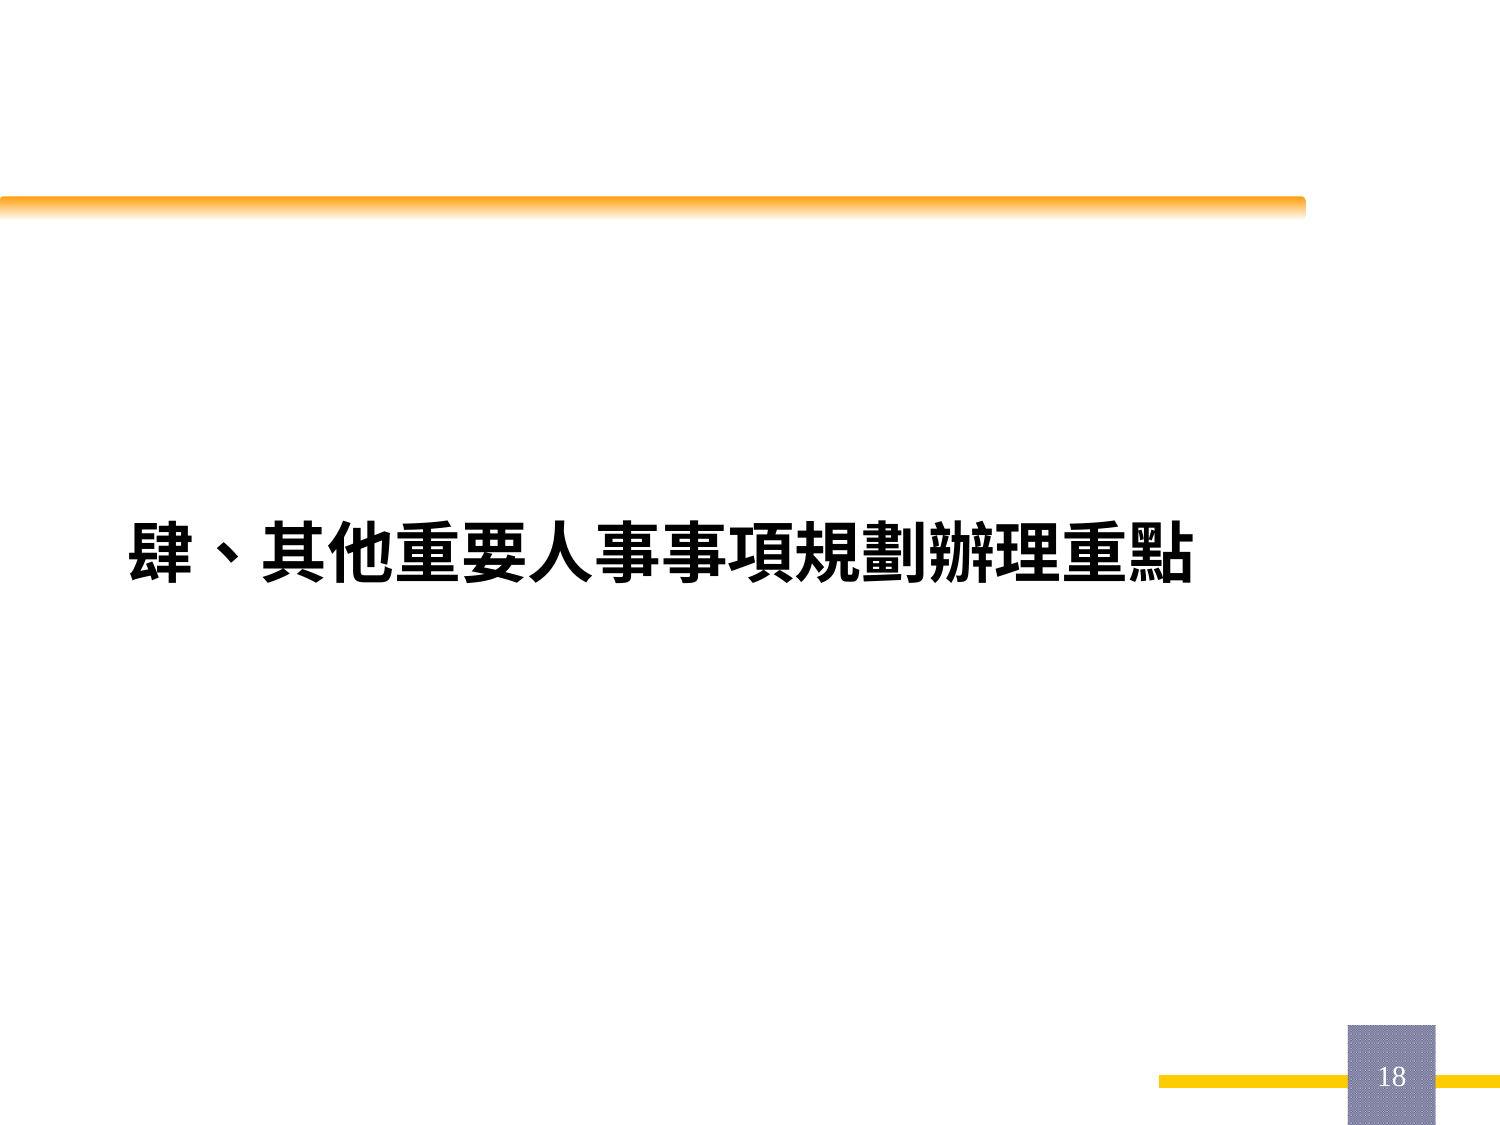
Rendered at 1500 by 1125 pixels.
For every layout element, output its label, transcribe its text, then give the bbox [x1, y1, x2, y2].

title 肆、其他重要人事事項規劃辦理重點 [112, 437, 1411, 679]
text_box [1347, 1025, 1436, 1125]
